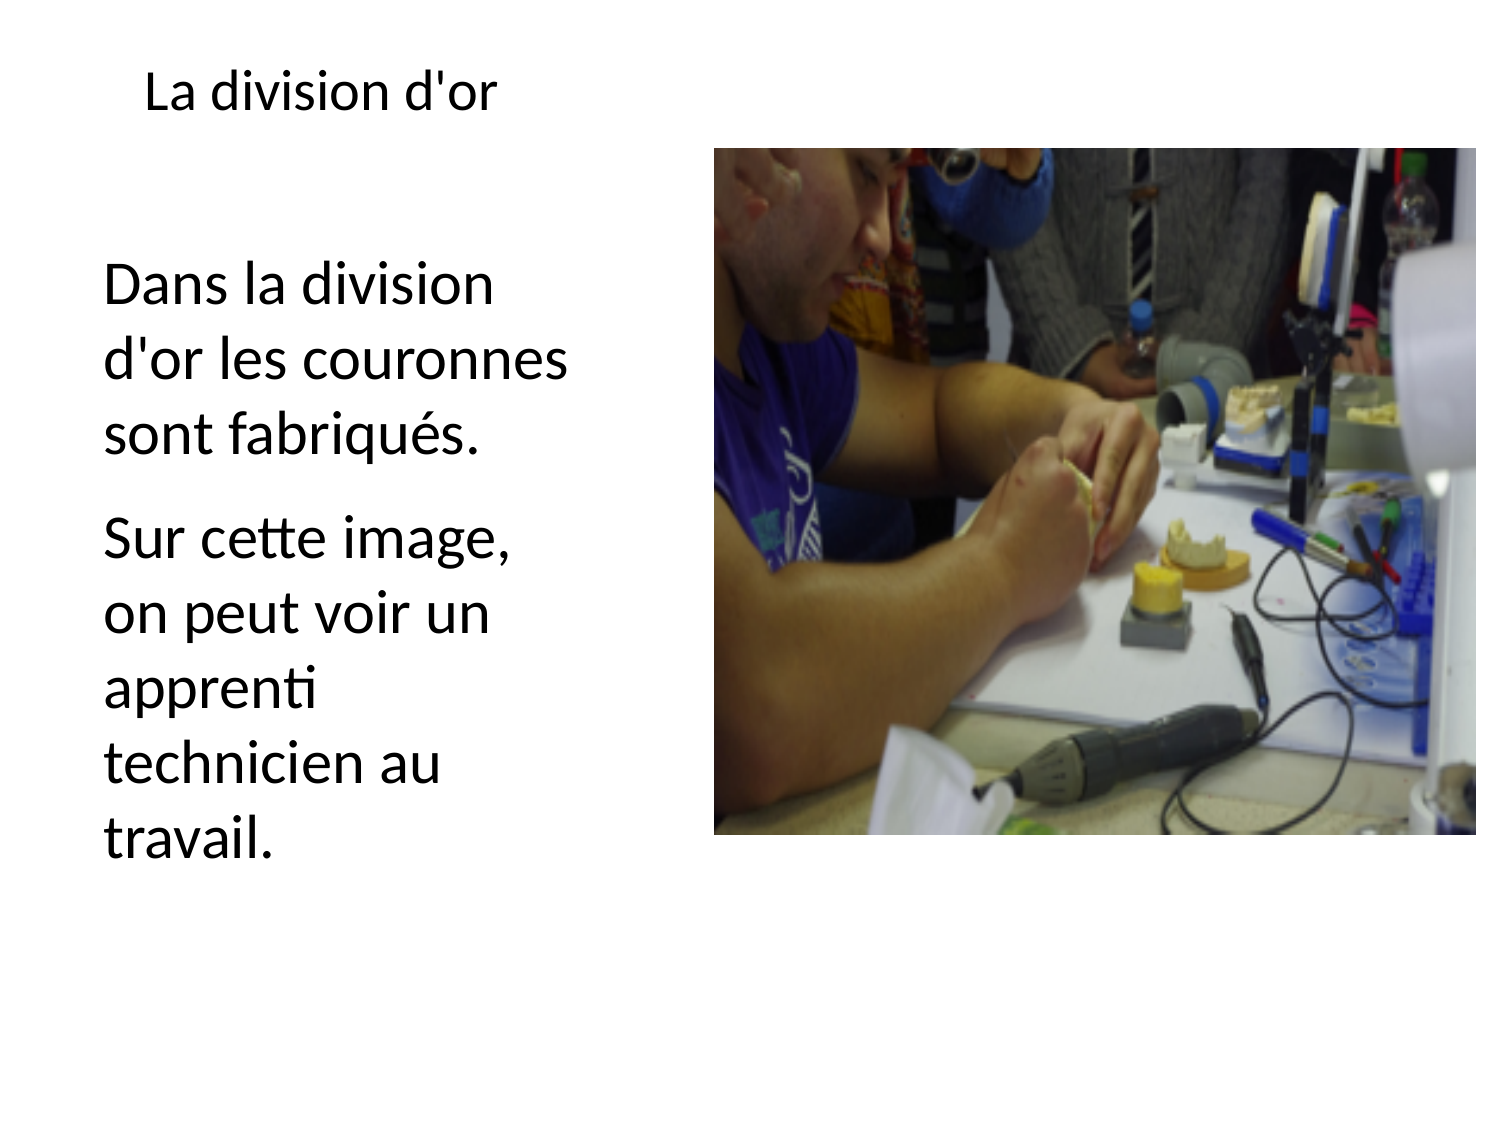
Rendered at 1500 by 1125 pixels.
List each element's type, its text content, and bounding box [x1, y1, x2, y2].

title La division d'or [75, 44, 569, 236]
picture [714, 148, 1476, 835]
list Dans la division d'or les couronnes sont fabriqués. Sur cette image, on peut voir un apprenti technicien au travail. [88, 234, 587, 1004]
